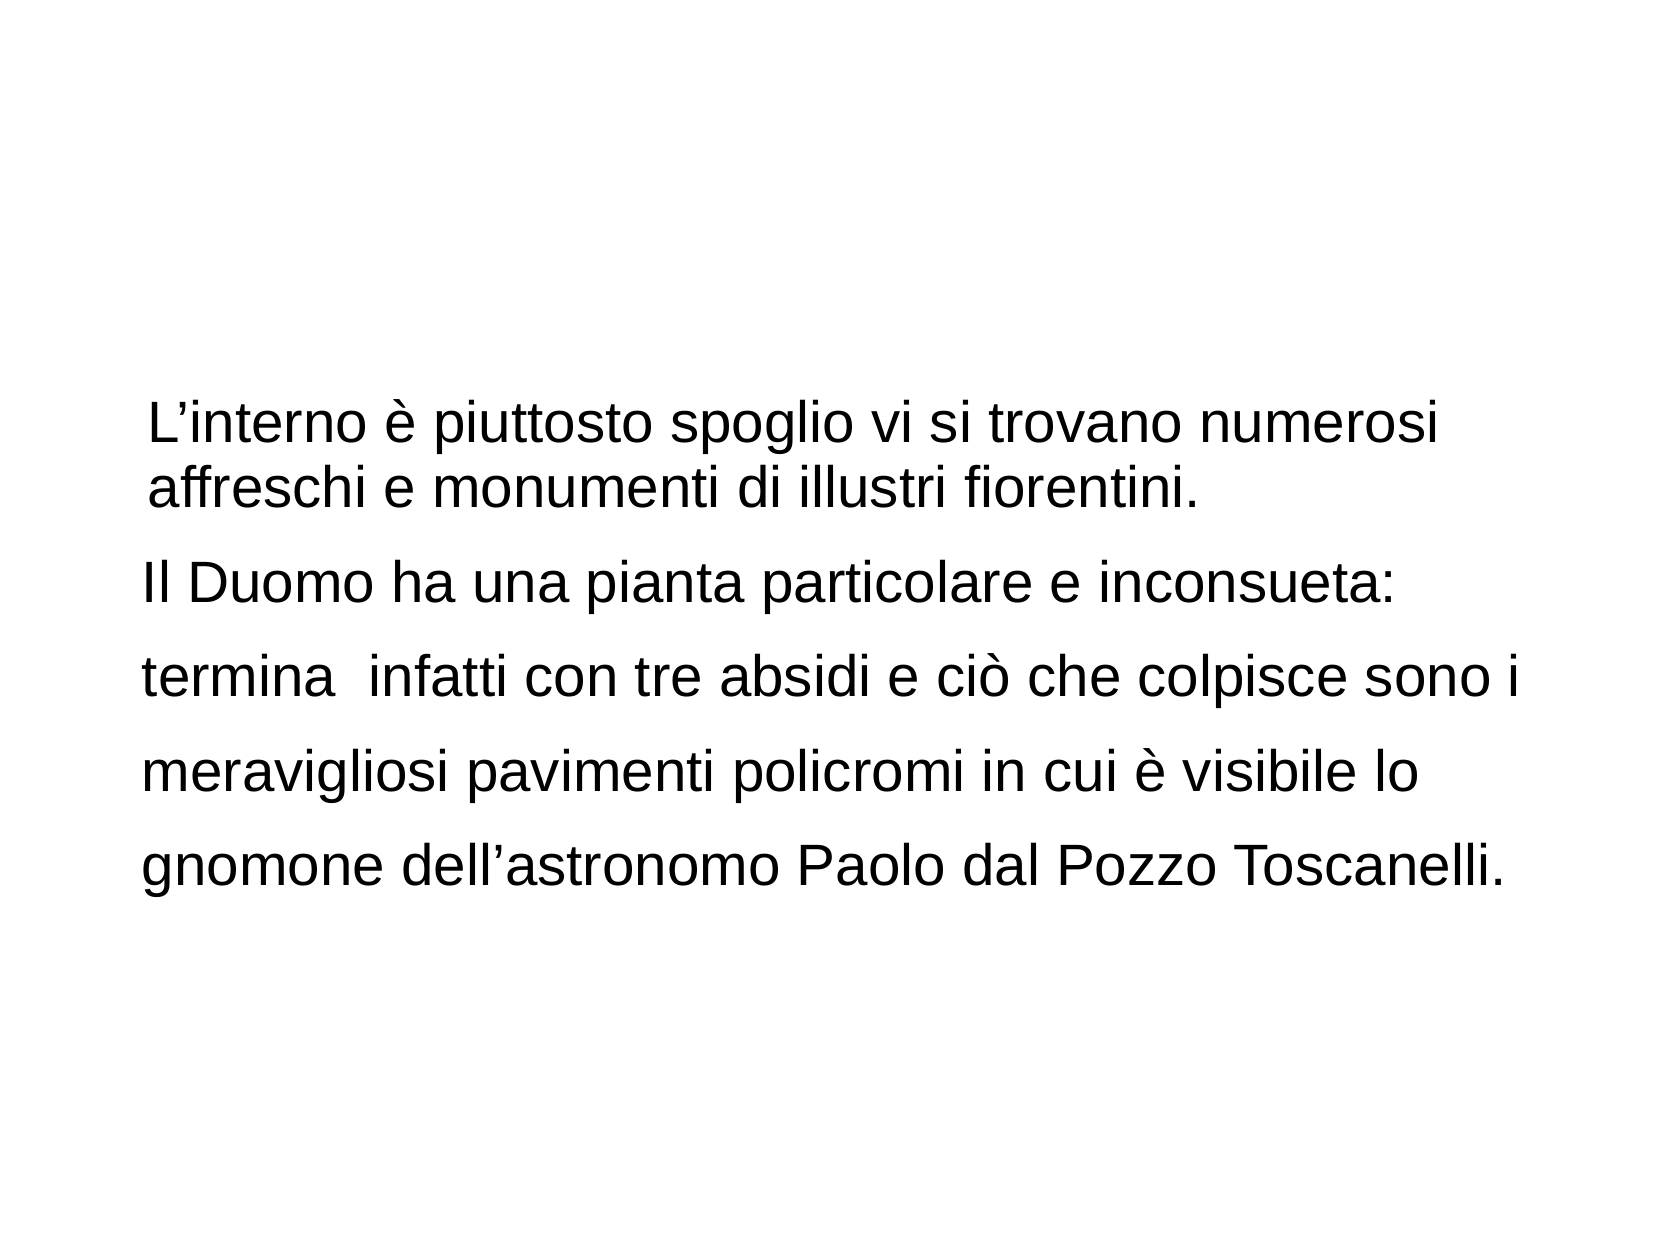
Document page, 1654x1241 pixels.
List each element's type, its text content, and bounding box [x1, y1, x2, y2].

list L’interno è piuttosto spoglio vi si trovano numerosi affreschi e monumenti di illustri fiorentini. Il Duomo ha una pianta particolare e inconsueta: termina infatti con tre absidi e ciò che colpisce sono i meravigliosi pavimenti policromi in cui è visibile lo gnomone dell’astronomo Paolo dal Pozzo Toscanelli. [76, 295, 1565, 1114]
